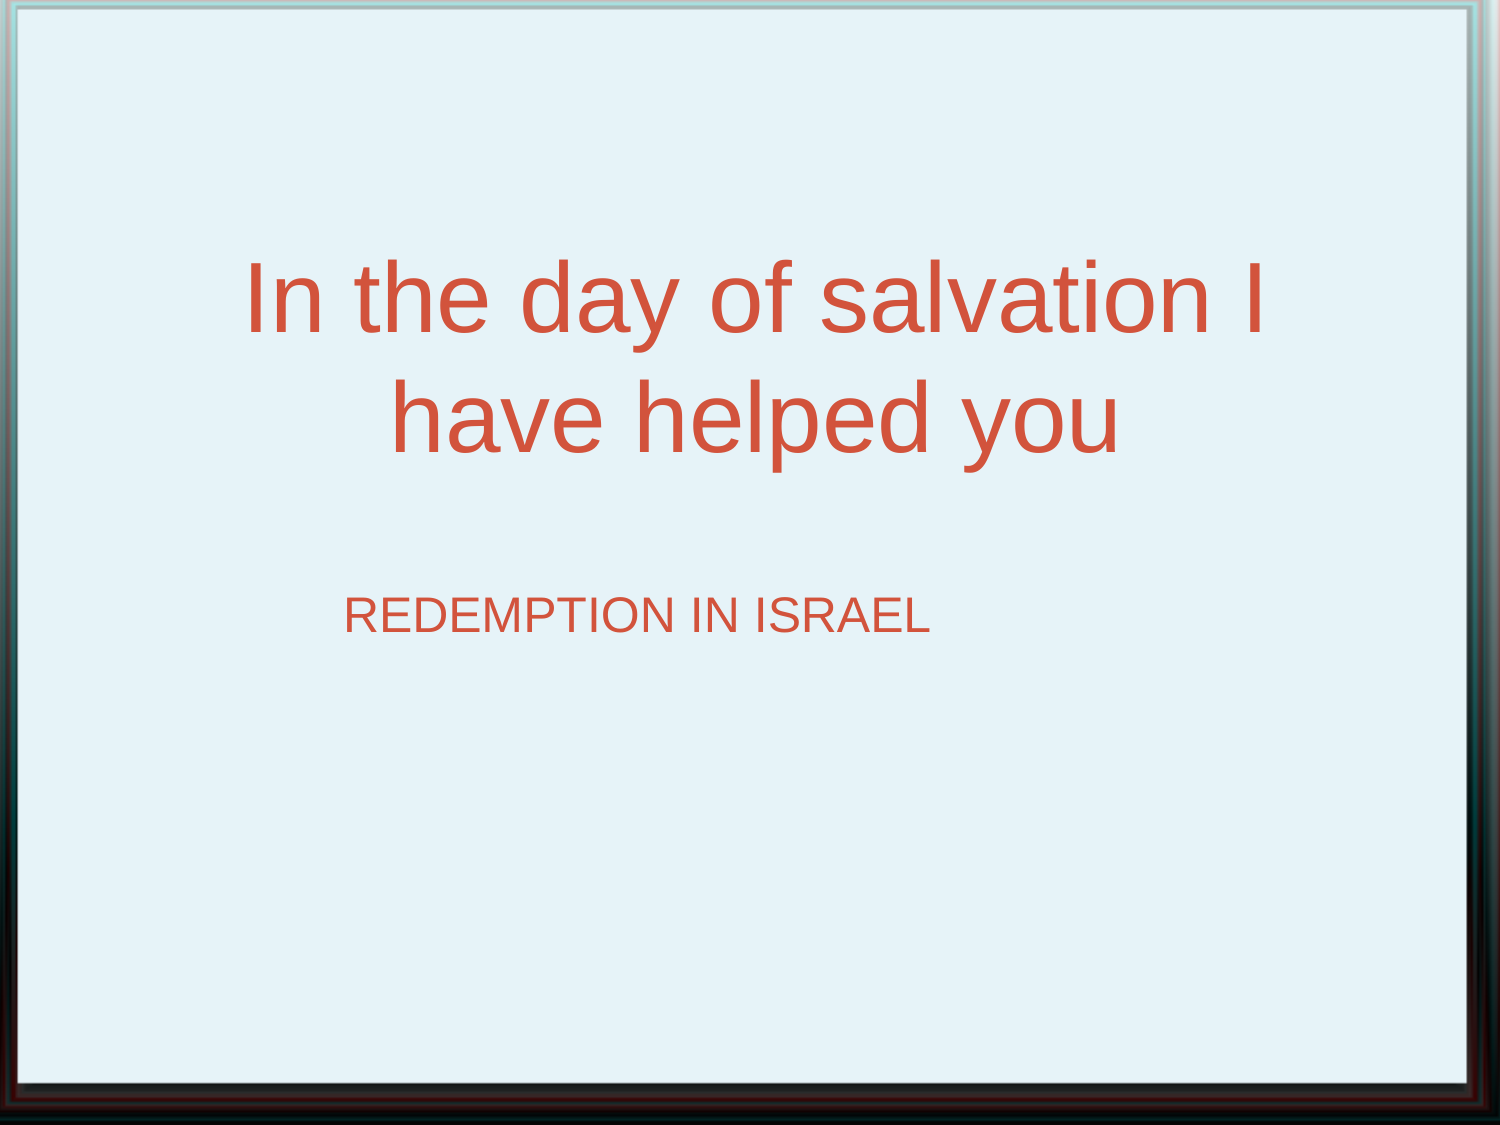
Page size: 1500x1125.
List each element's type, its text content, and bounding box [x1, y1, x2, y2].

title In the day of salvation I have helped you [112, 224, 1400, 542]
subtitle REDEMPTION IN ISRAEL [112, 575, 1163, 863]
picture [0, 0, 1500, 1125]
